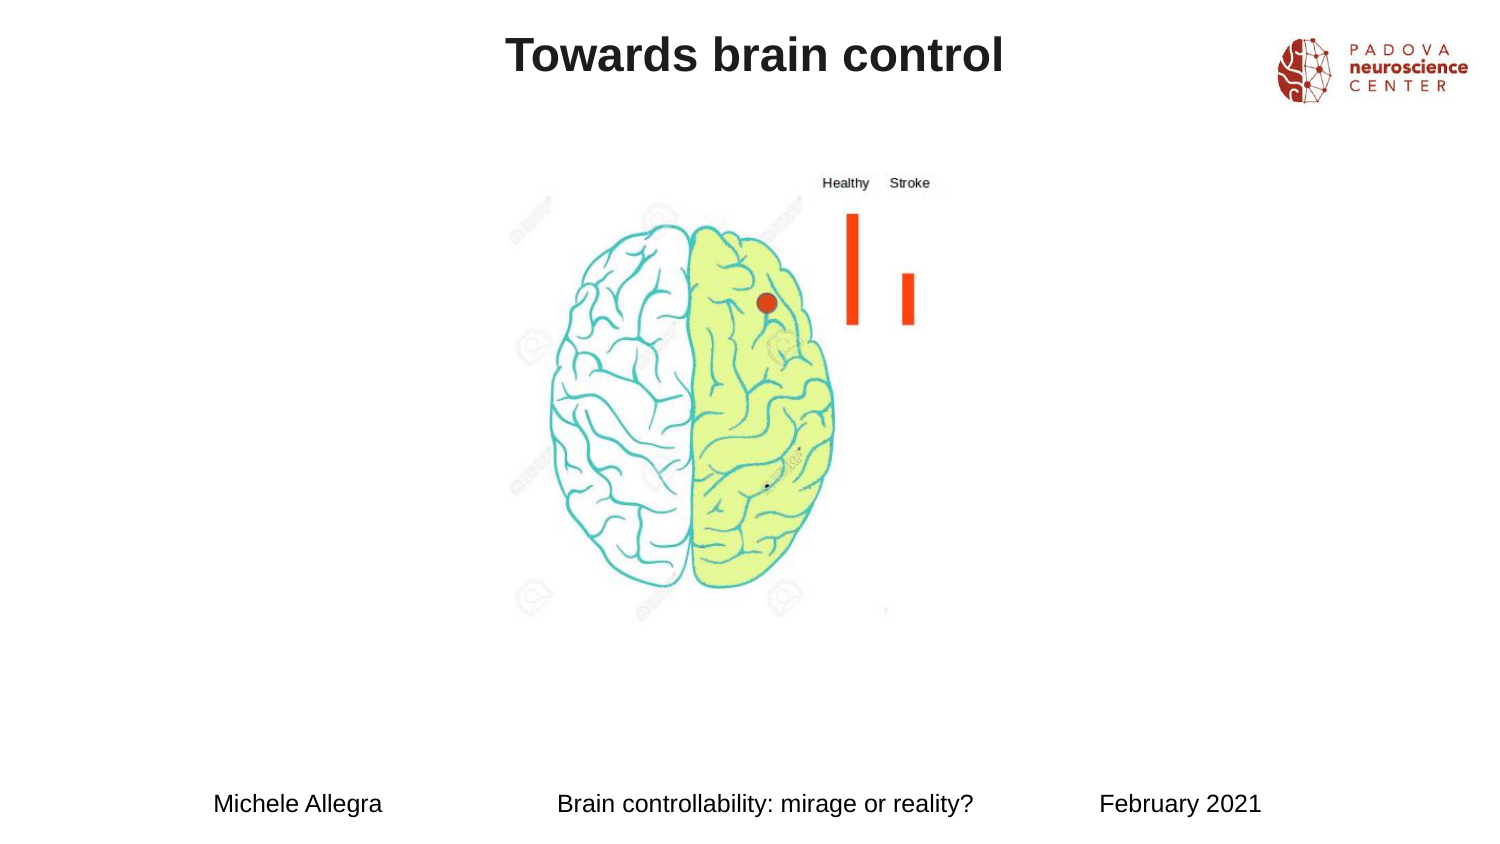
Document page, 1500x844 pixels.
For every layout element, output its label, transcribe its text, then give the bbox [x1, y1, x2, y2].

text_box Michele Allegra Brain controllability: mirage or reality? February 2021 [64, 776, 1415, 828]
text_box Towards brain control [74, 30, 1436, 132]
picture [1268, 10, 1476, 123]
picture [423, 114, 1019, 710]
